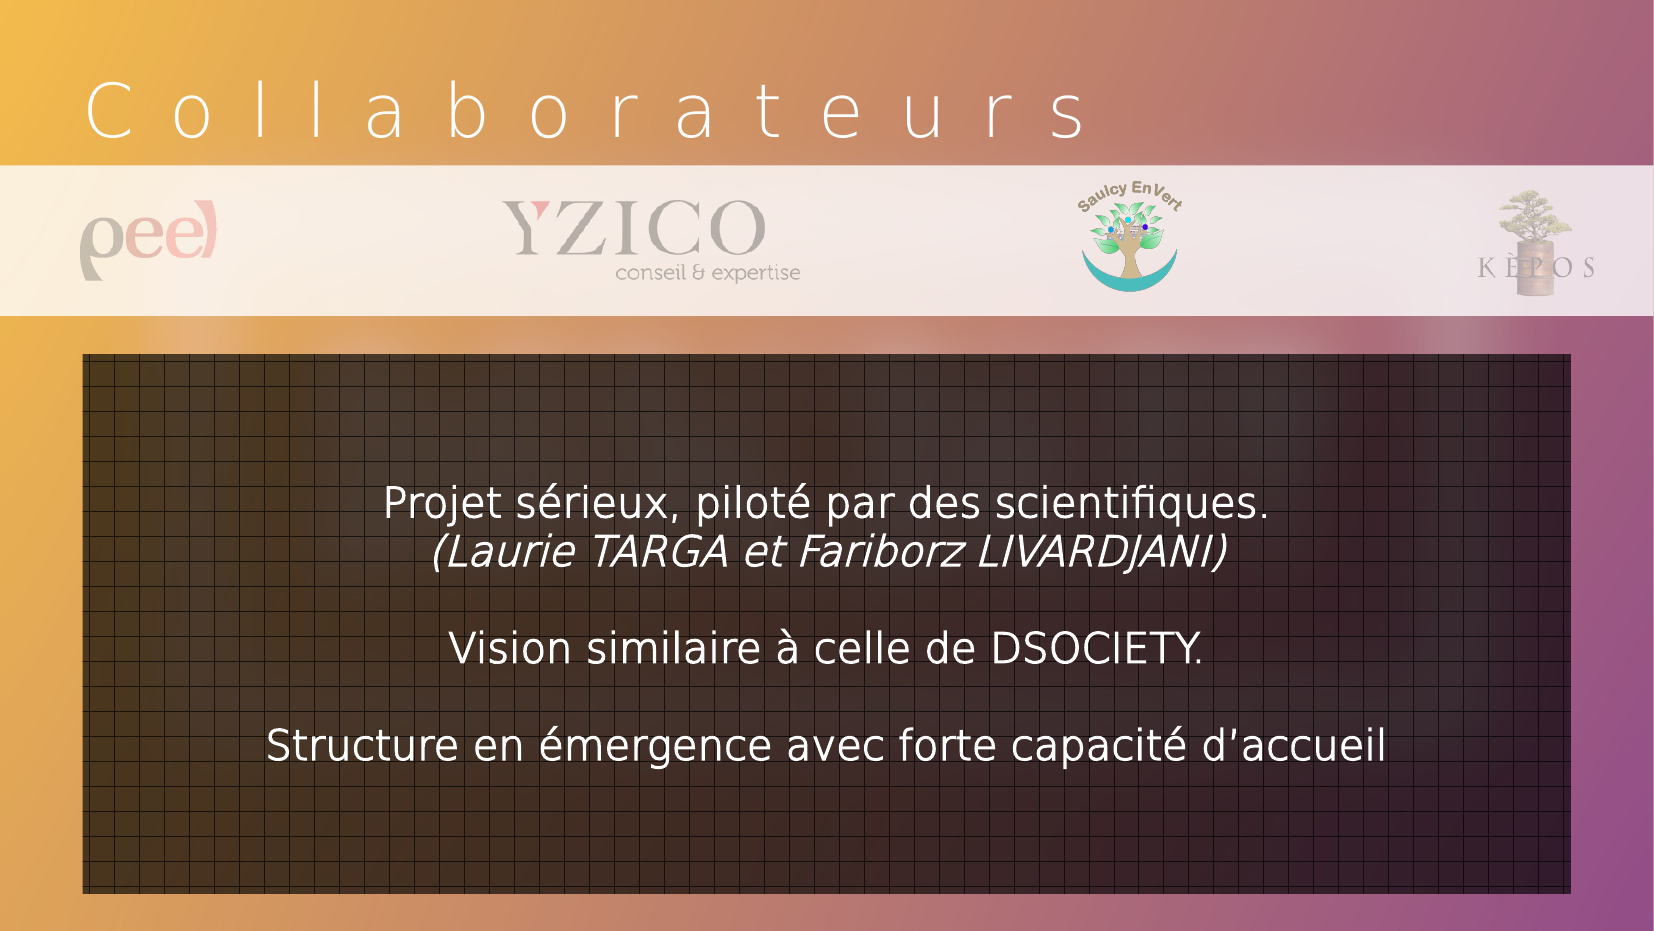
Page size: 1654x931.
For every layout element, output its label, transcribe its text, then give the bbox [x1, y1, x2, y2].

picture [1476, 183, 1595, 302]
subtitle Projet sérieux, piloté par des scientifiques. (Laurie TARGA et Fariborz LIVARDJANI) Vision similaire à celle de DSOCIETY. Structure en émergence avec forte capacité d’accueil [82, 354, 1571, 894]
picture [0, 0, 1654, 165]
picture [76, 195, 218, 284]
picture [0, 316, 1654, 931]
picture [1068, 177, 1192, 296]
title Collaborateurs [82, 35, 1235, 165]
text_box [0, 165, 1654, 316]
picture [501, 200, 800, 284]
